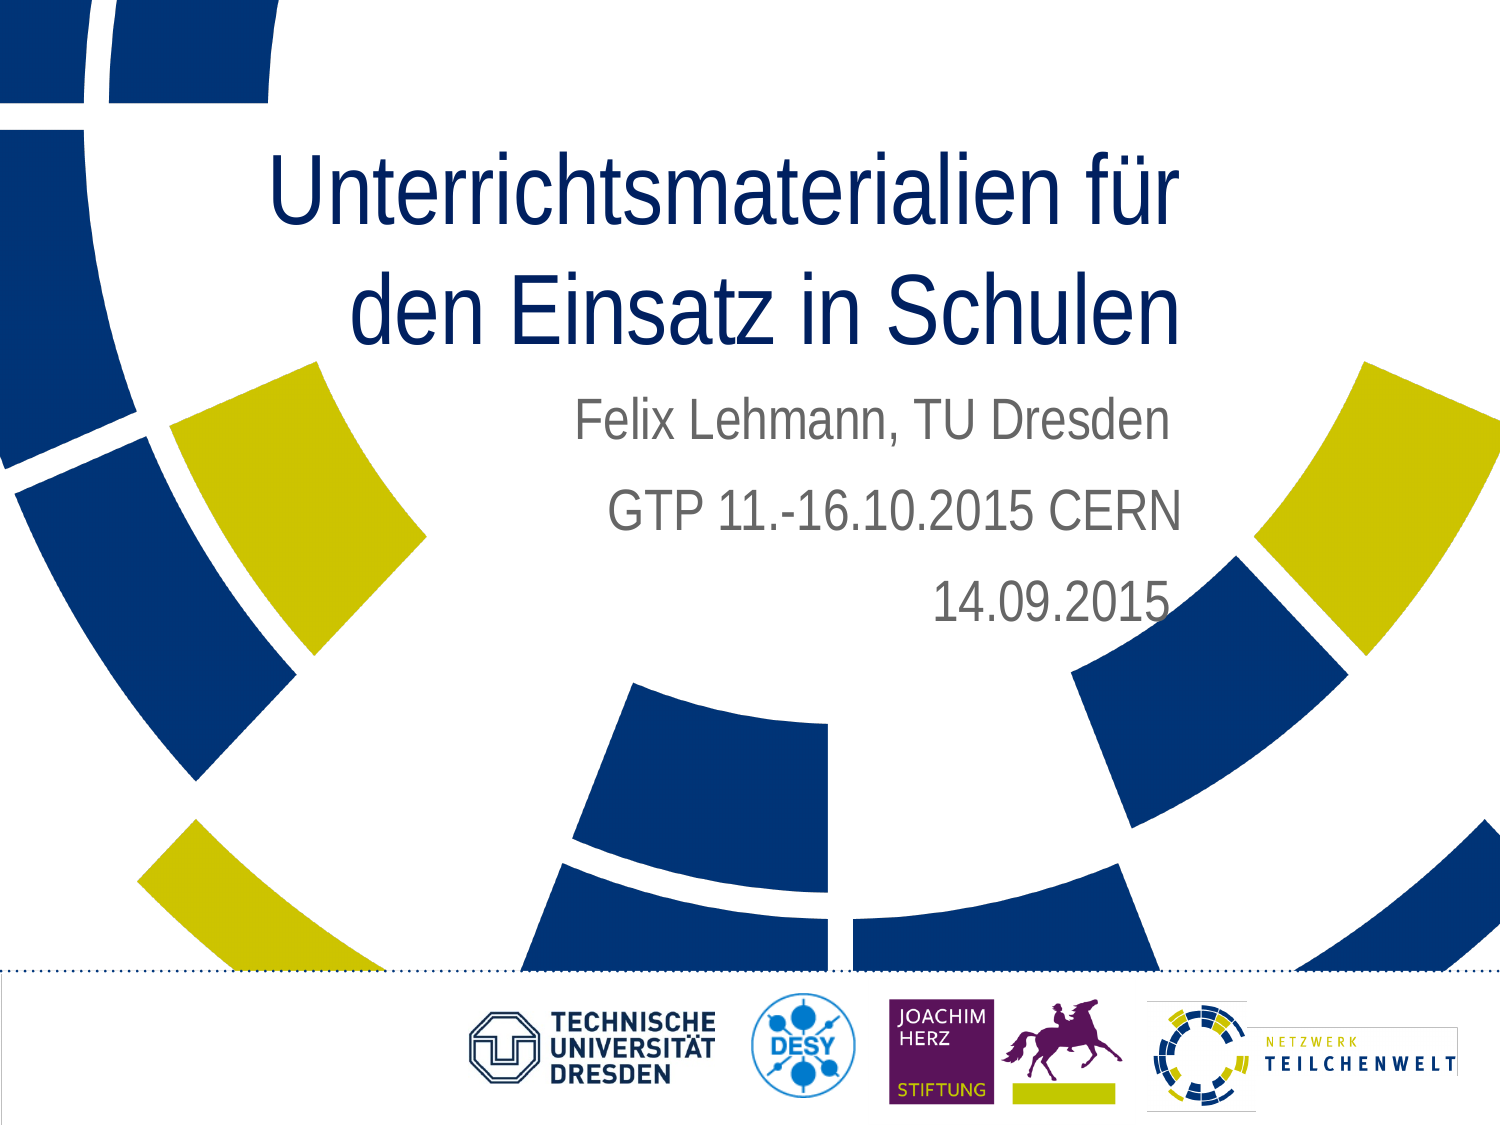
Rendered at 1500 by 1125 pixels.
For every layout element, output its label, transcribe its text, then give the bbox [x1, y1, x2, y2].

subtitle Felix Lehmann, TU Dresden GTP 11.-16.10.2015 CERN 14.09.2015 [336, 373, 1199, 554]
title Unterrichtsmaterialien für den Einsatz in Schulen [242, 101, 1198, 372]
picture [0, 0, 1500, 1125]
